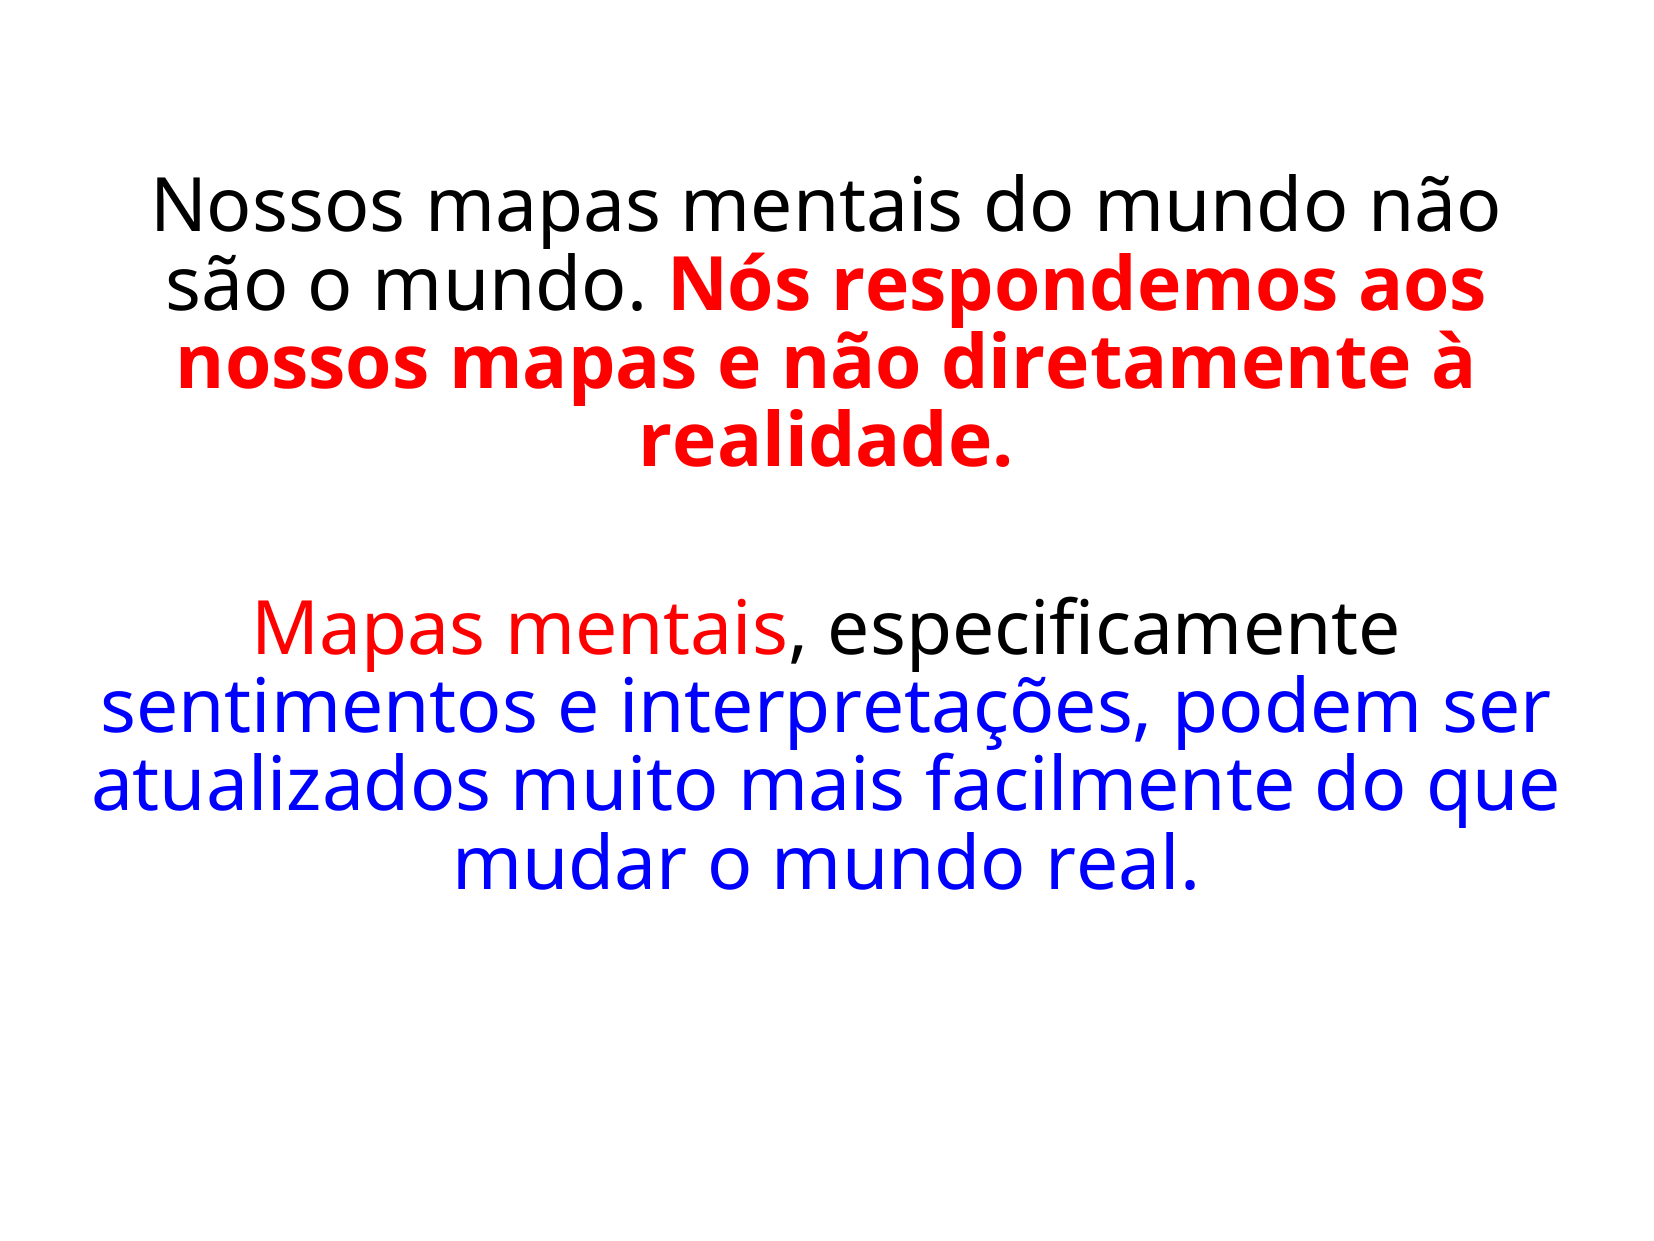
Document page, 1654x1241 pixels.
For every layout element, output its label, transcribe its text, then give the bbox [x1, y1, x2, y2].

text_box Nossos mapas mentais do mundo não são o mundo. Nós respondemos aos nossos mapas e não diretamente à realidade. Mapas mentais, especificamente sentimentos e interpretações, podem ser atualizados muito mais facilmente do que mudar o mundo real. [82, 49, 1571, 1109]
